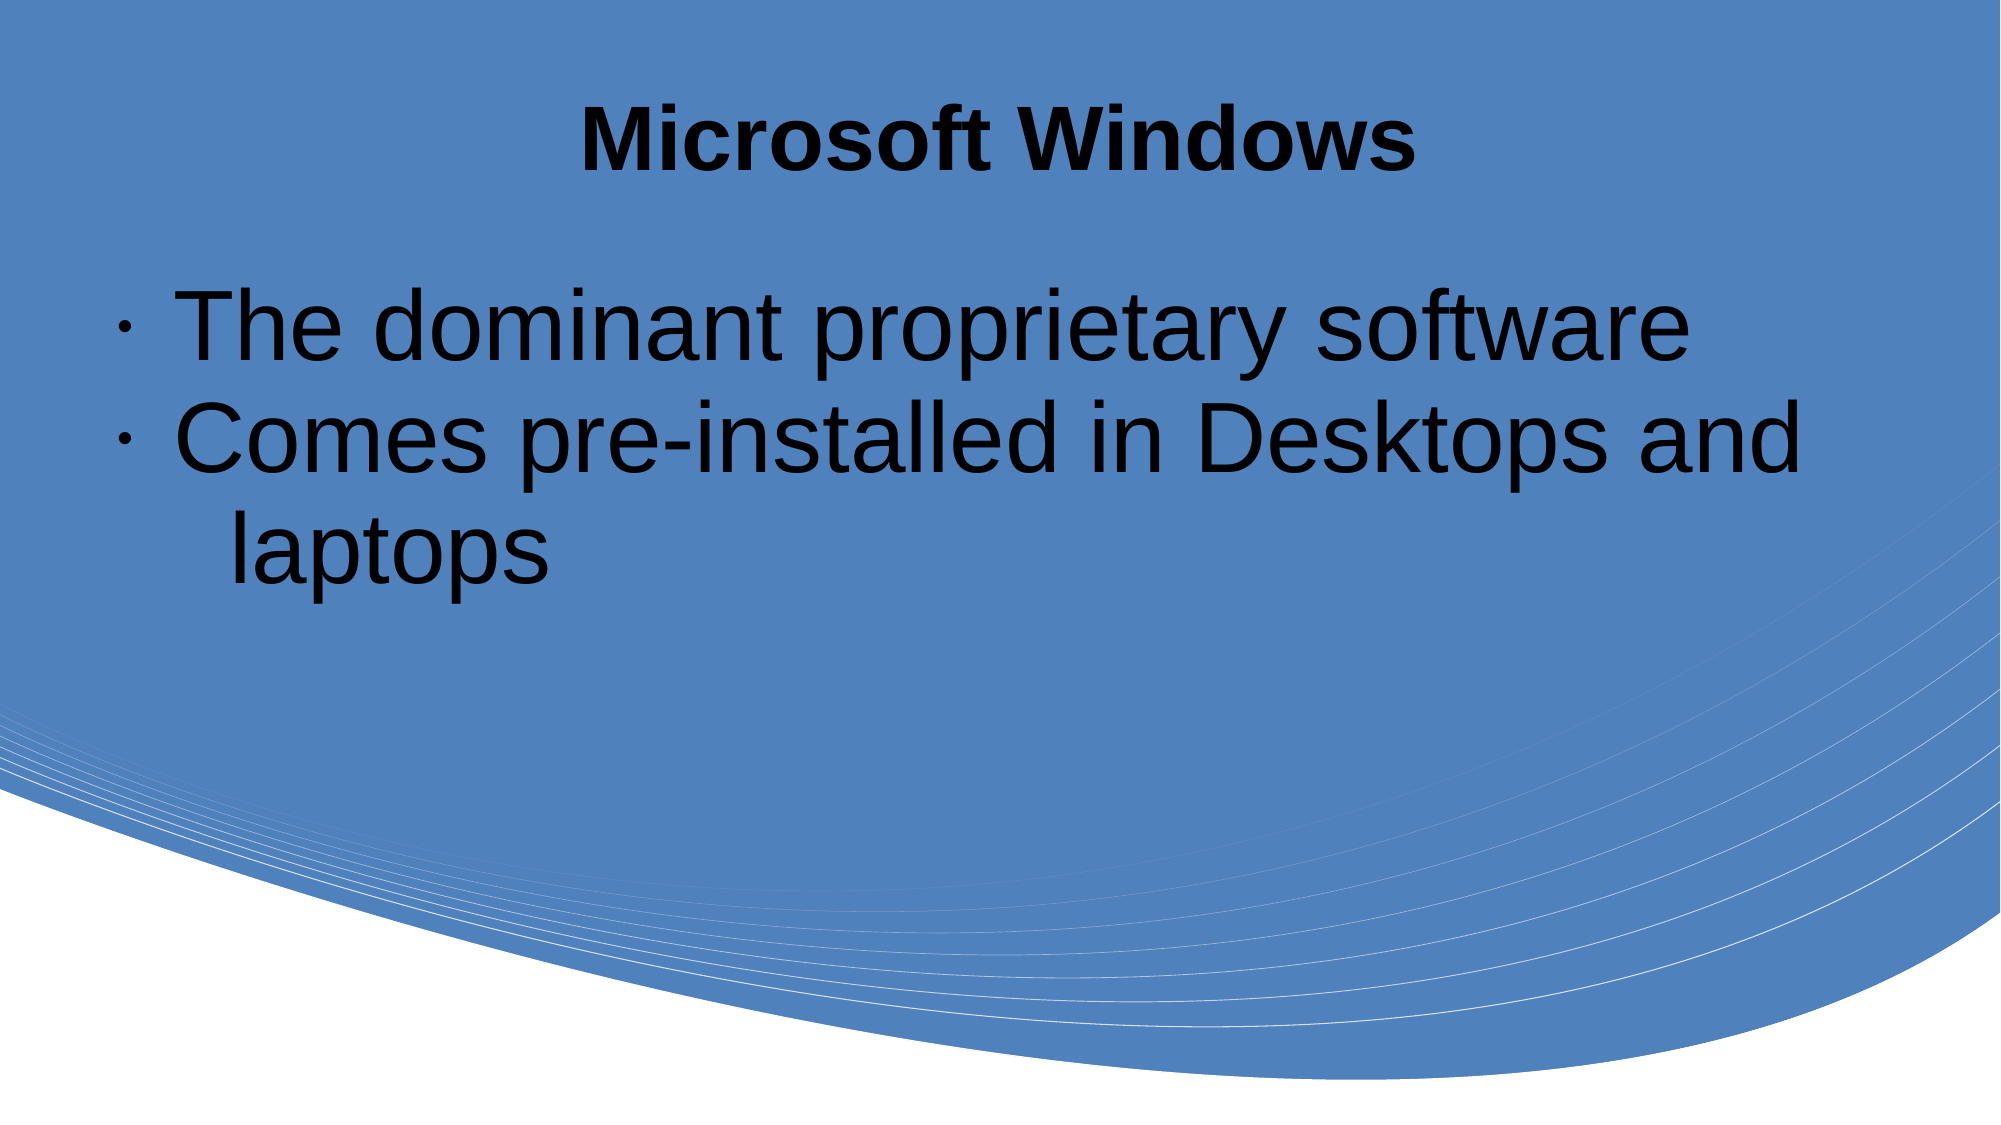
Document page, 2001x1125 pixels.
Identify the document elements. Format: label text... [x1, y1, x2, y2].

list The dominant proprietary software Comes pre-installed in Desktops and laptops [99, 262, 1900, 1005]
title Microsoft Windows [99, 45, 1900, 233]
